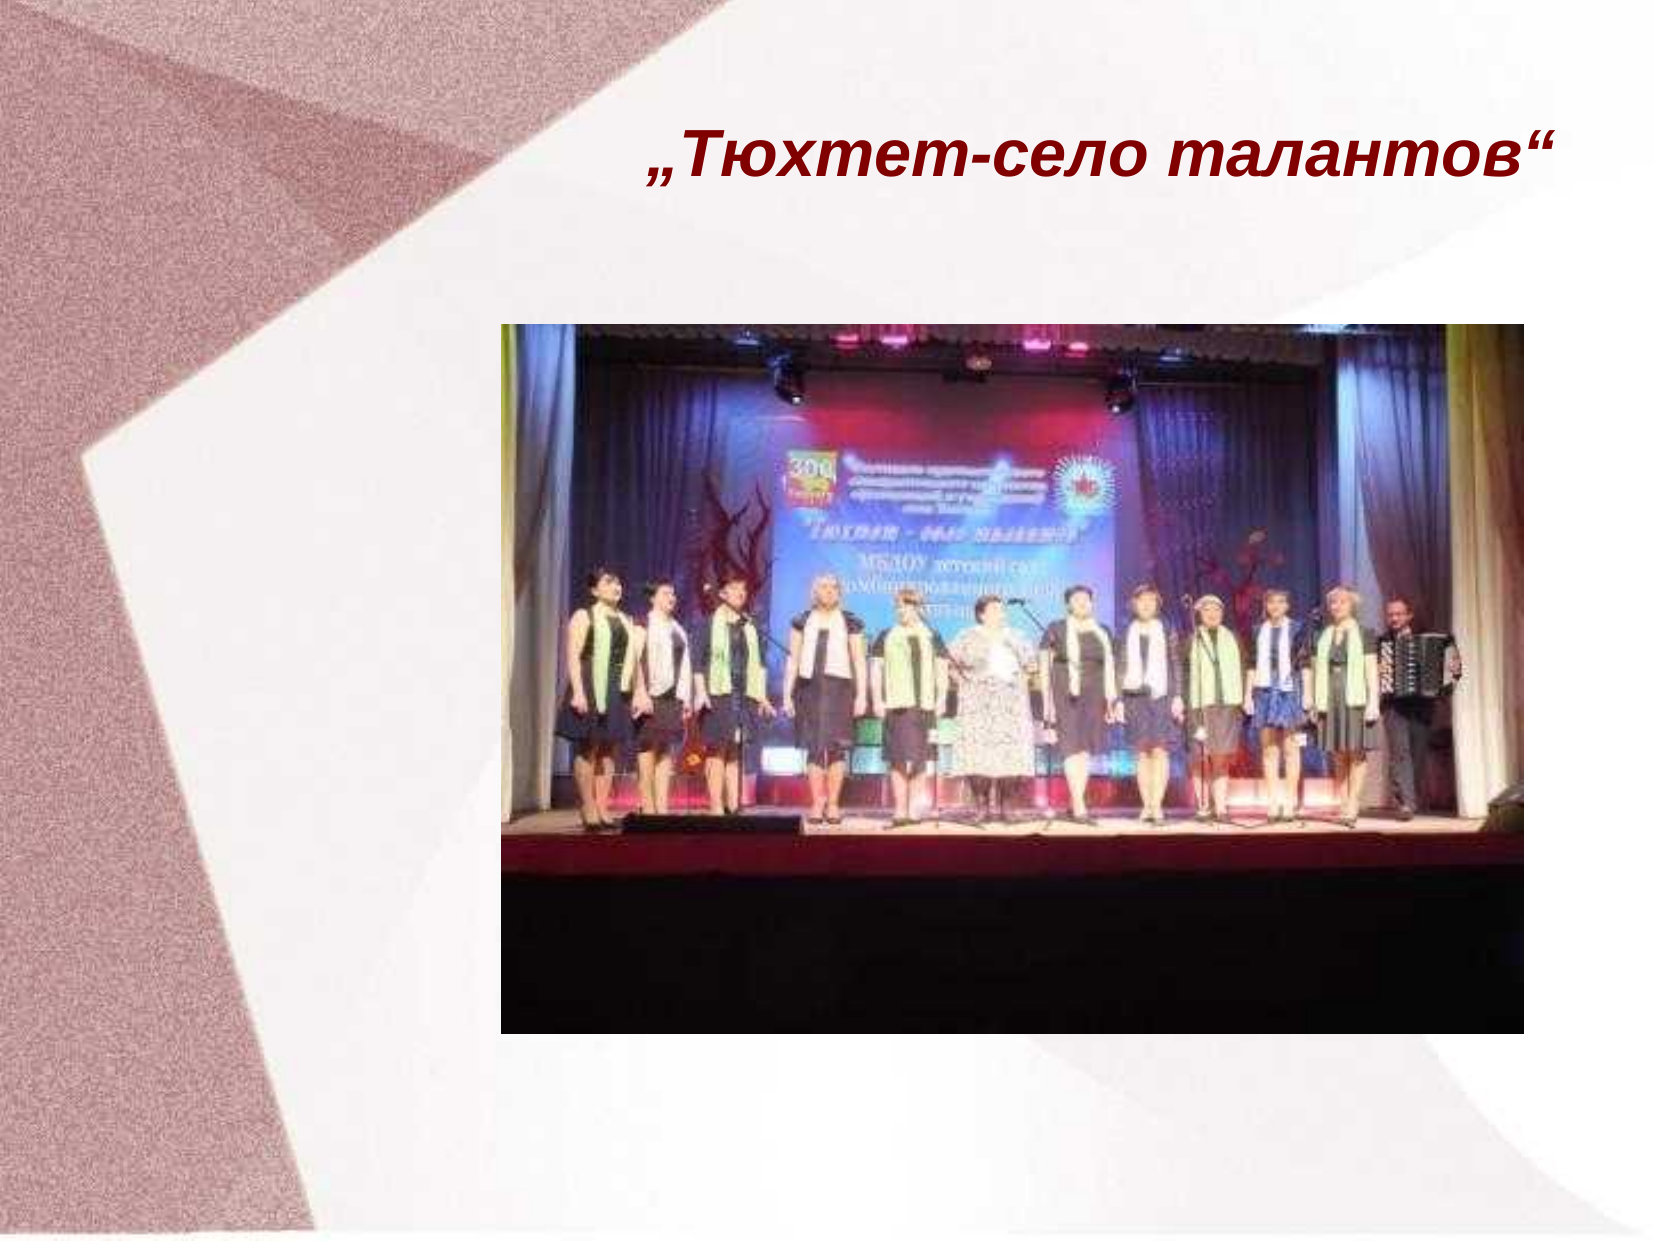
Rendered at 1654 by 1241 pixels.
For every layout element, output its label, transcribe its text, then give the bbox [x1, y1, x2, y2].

title „Тюхтет-село талантов“ [596, 49, 1607, 257]
picture [0, 0, 1654, 1241]
